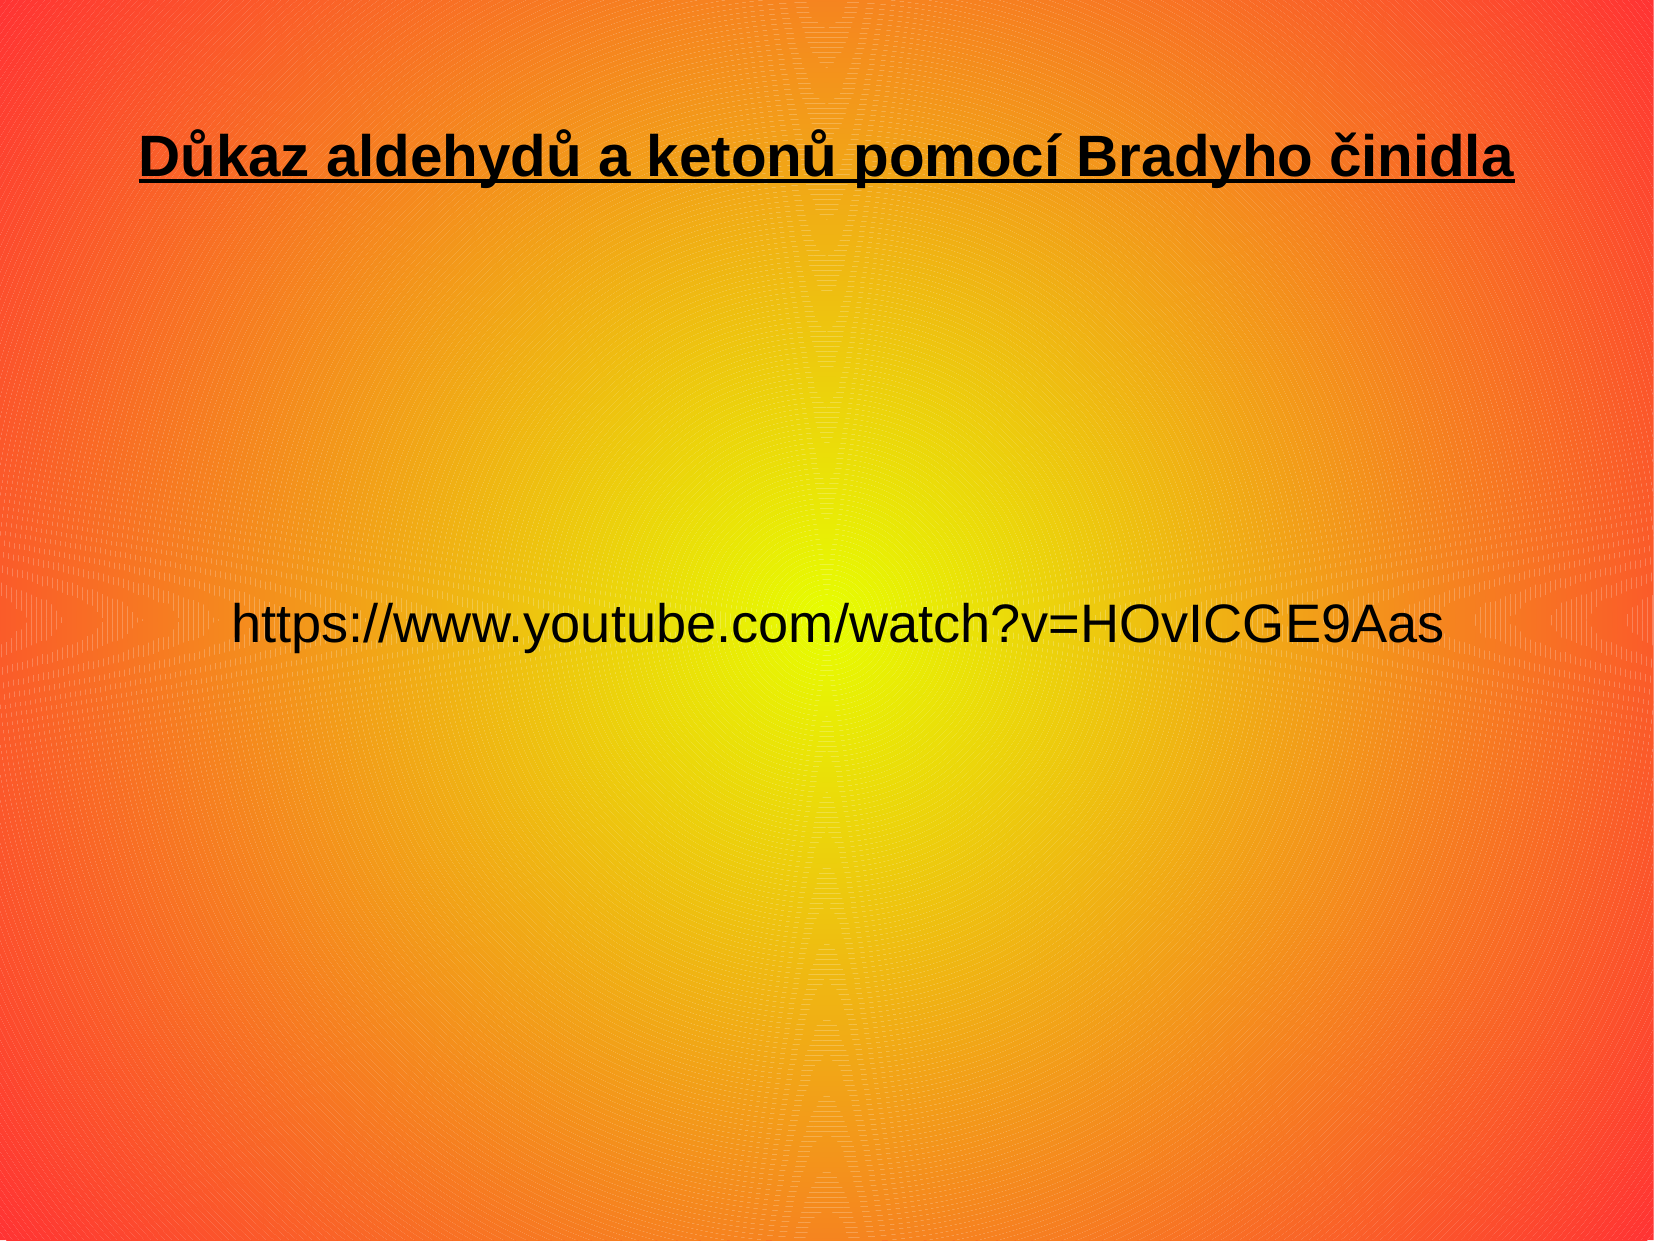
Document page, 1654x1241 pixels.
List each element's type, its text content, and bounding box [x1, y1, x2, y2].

title Důkaz aldehydů a ketonů pomocí Bradyho činidla [82, 49, 1571, 257]
list https://www.youtube.com/watch?v=HOvICGE9Aas [82, 588, 1571, 754]
